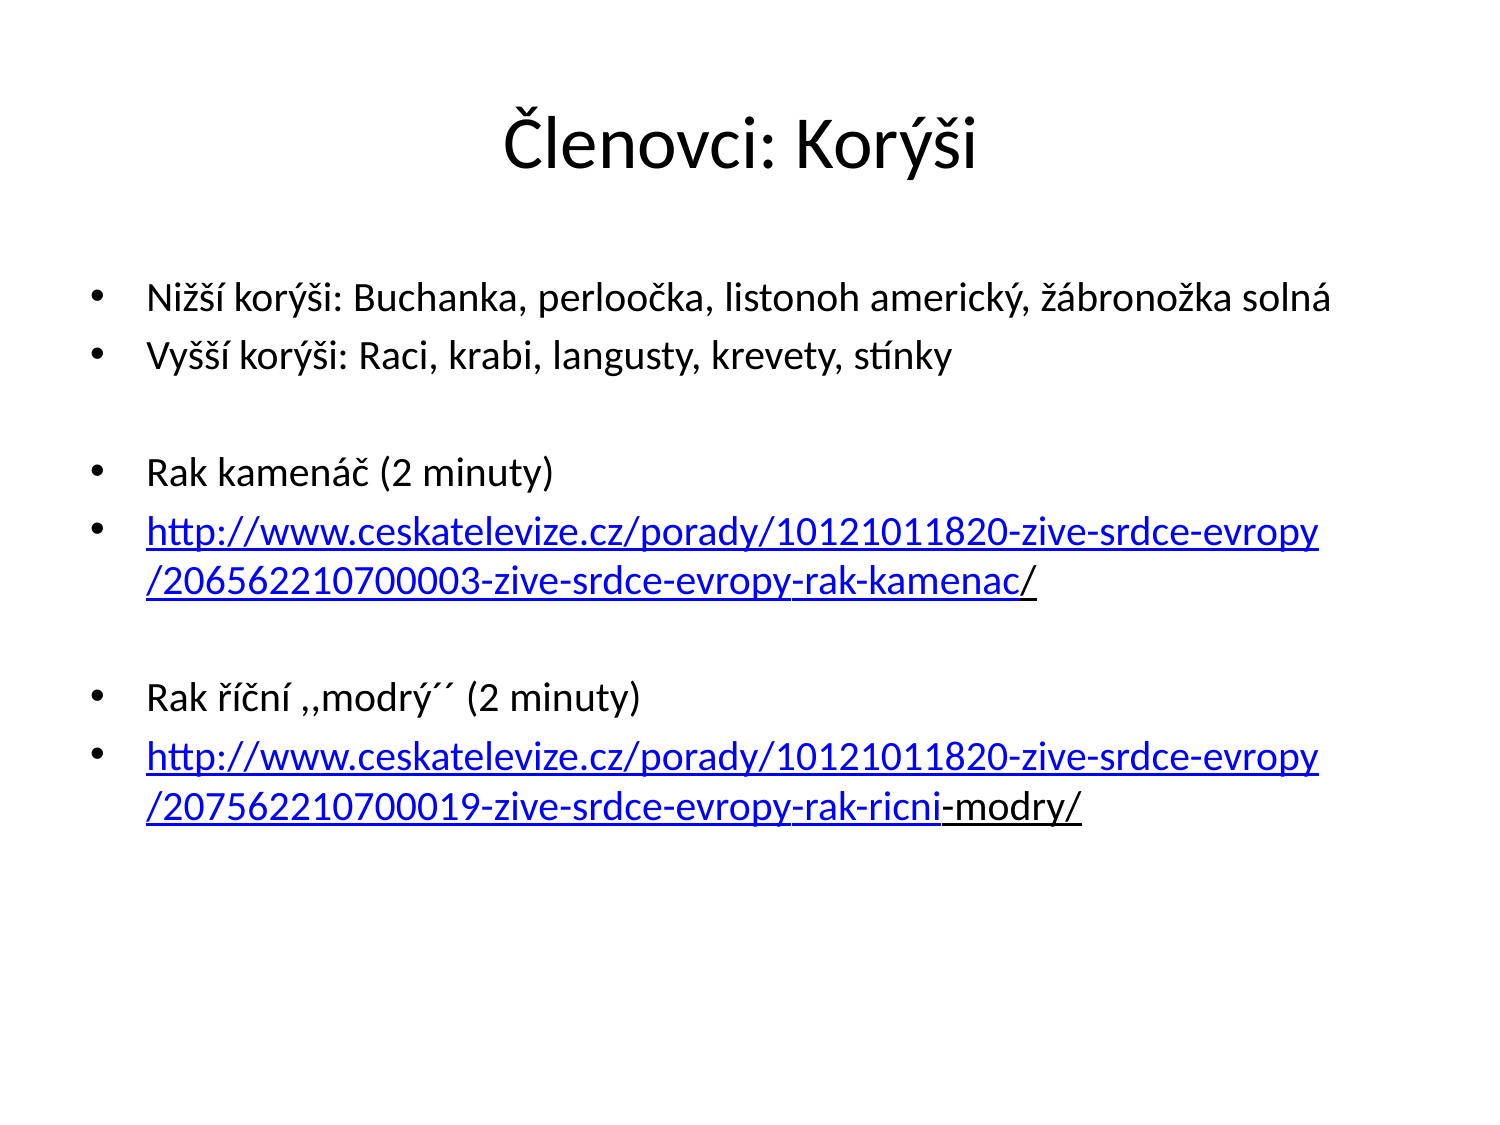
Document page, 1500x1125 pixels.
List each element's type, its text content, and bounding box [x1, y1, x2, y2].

list Nižší korýši: Buchanka, perloočka, listonoh americký, žábronožka solná Vyšší korýši: Raci, krabi, langusty, krevety, stínky Rak kamenáč (2 minuty) http://www.ceskatelevize.cz/porady/10121011820-zive-srdce-evropy/206562210700003-zive-srdce-evropy-rak-kamenac/ Rak říční ,,modrý´´ (2 minuty) http://www.ceskatelevize.cz/porady/10121011820-zive-srdce-evropy/207562210700019-zive-srdce-evropy-rak-ricni-modry/ [75, 262, 1425, 1005]
title Členovci: Korýši [75, 45, 1425, 233]
